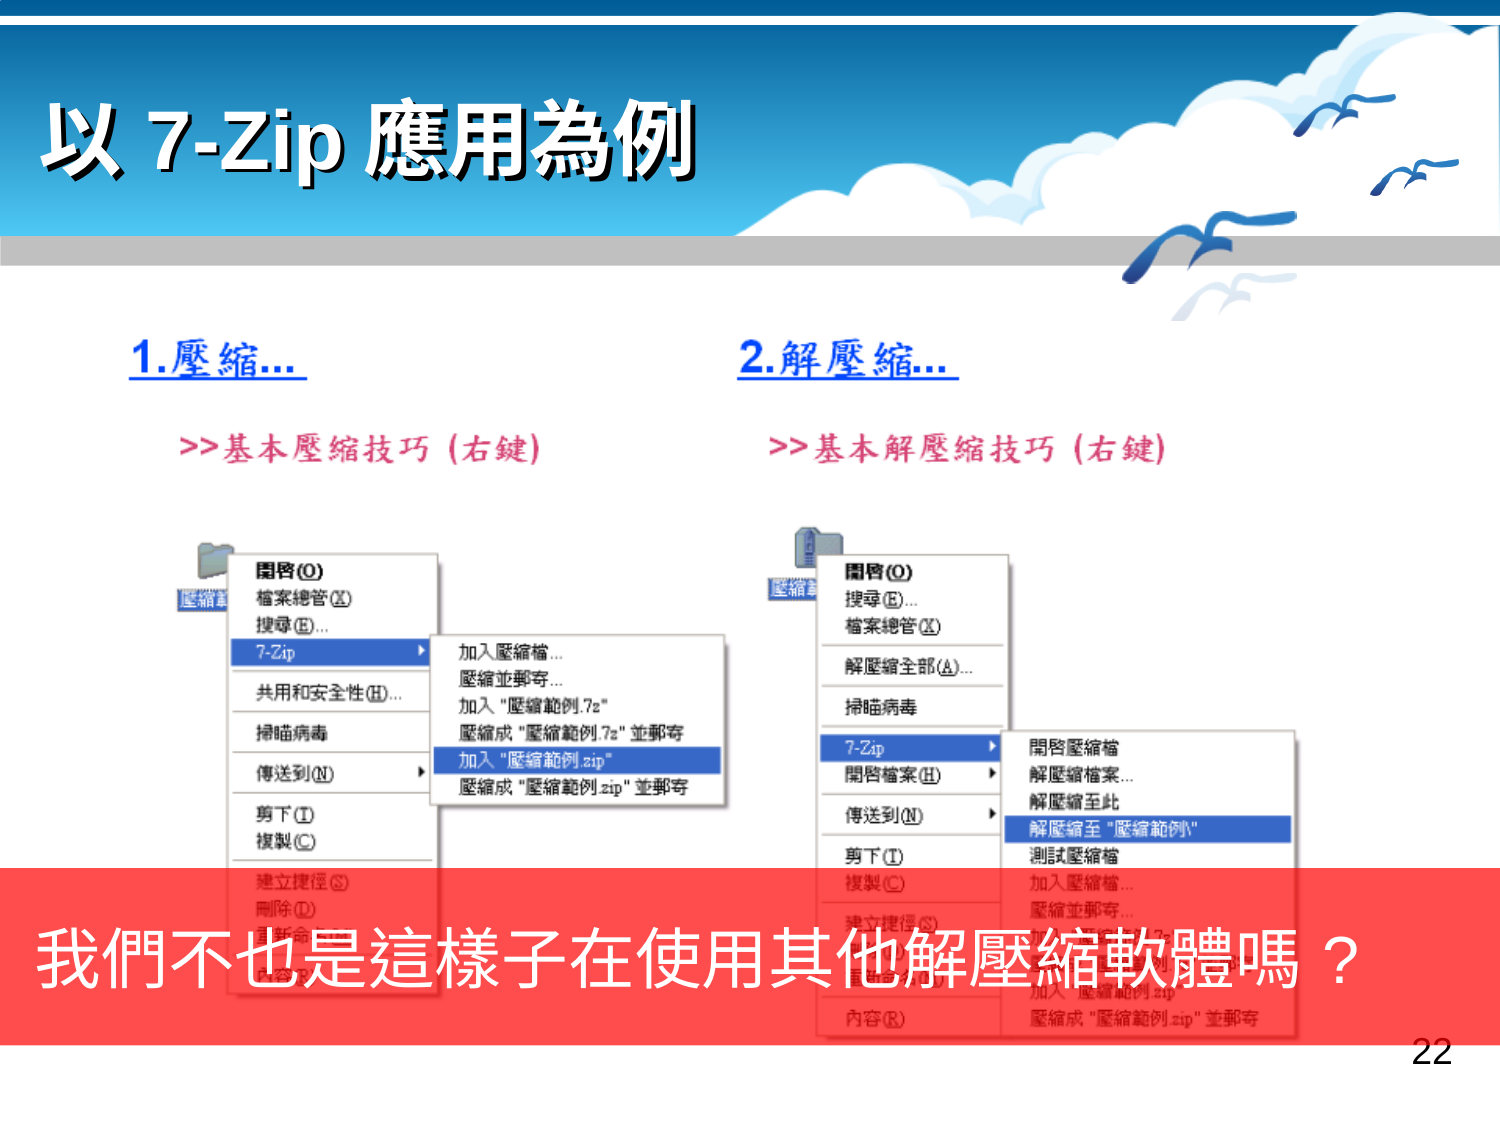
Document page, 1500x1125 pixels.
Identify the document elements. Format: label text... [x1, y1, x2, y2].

picture [112, 321, 1308, 868]
picture [730, 12, 1500, 284]
text_box 我們不也是這樣子在使用其他解壓縮軟體嗎? [0, 868, 1500, 1046]
title 以7-Zip應用為例 [38, 85, 1465, 186]
